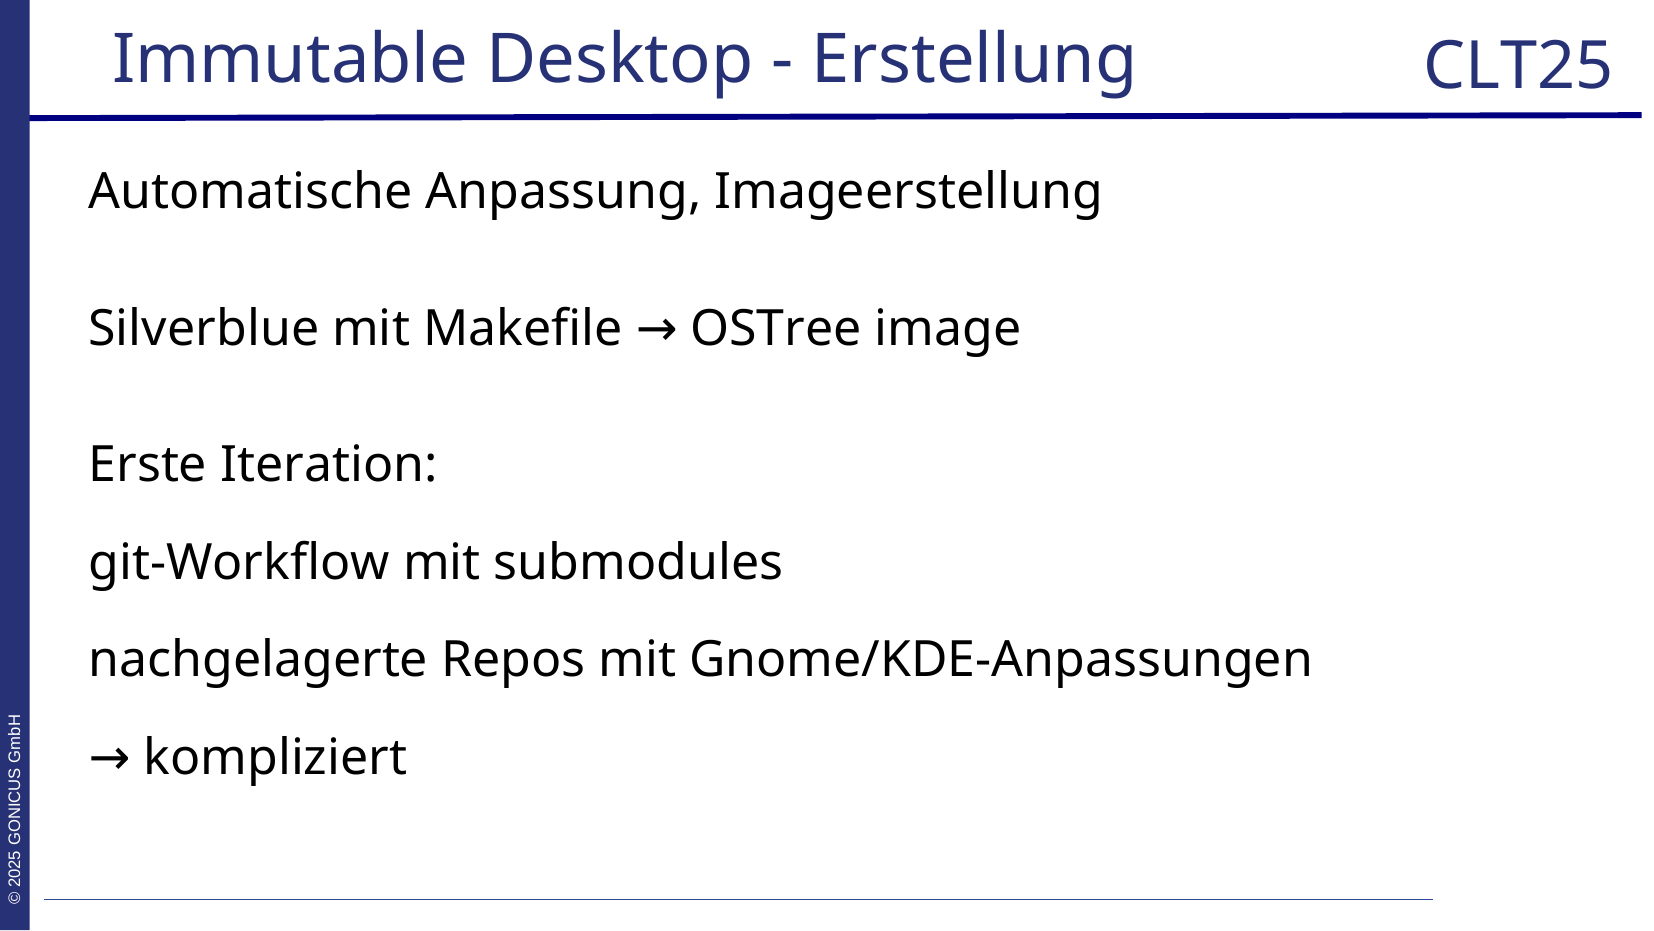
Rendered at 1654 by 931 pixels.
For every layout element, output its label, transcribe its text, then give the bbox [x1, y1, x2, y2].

list Automatische Anpassung, Imageerstellung Silverblue mit Makefile → OSTree image Erste Iteration: git-Workflow mit submodules nachgelagerte Repos mit Gnome/KDE-Anpassungen → kompliziert [88, 155, 1590, 852]
title Immutable Desktop - Erstellung [112, 0, 1525, 134]
